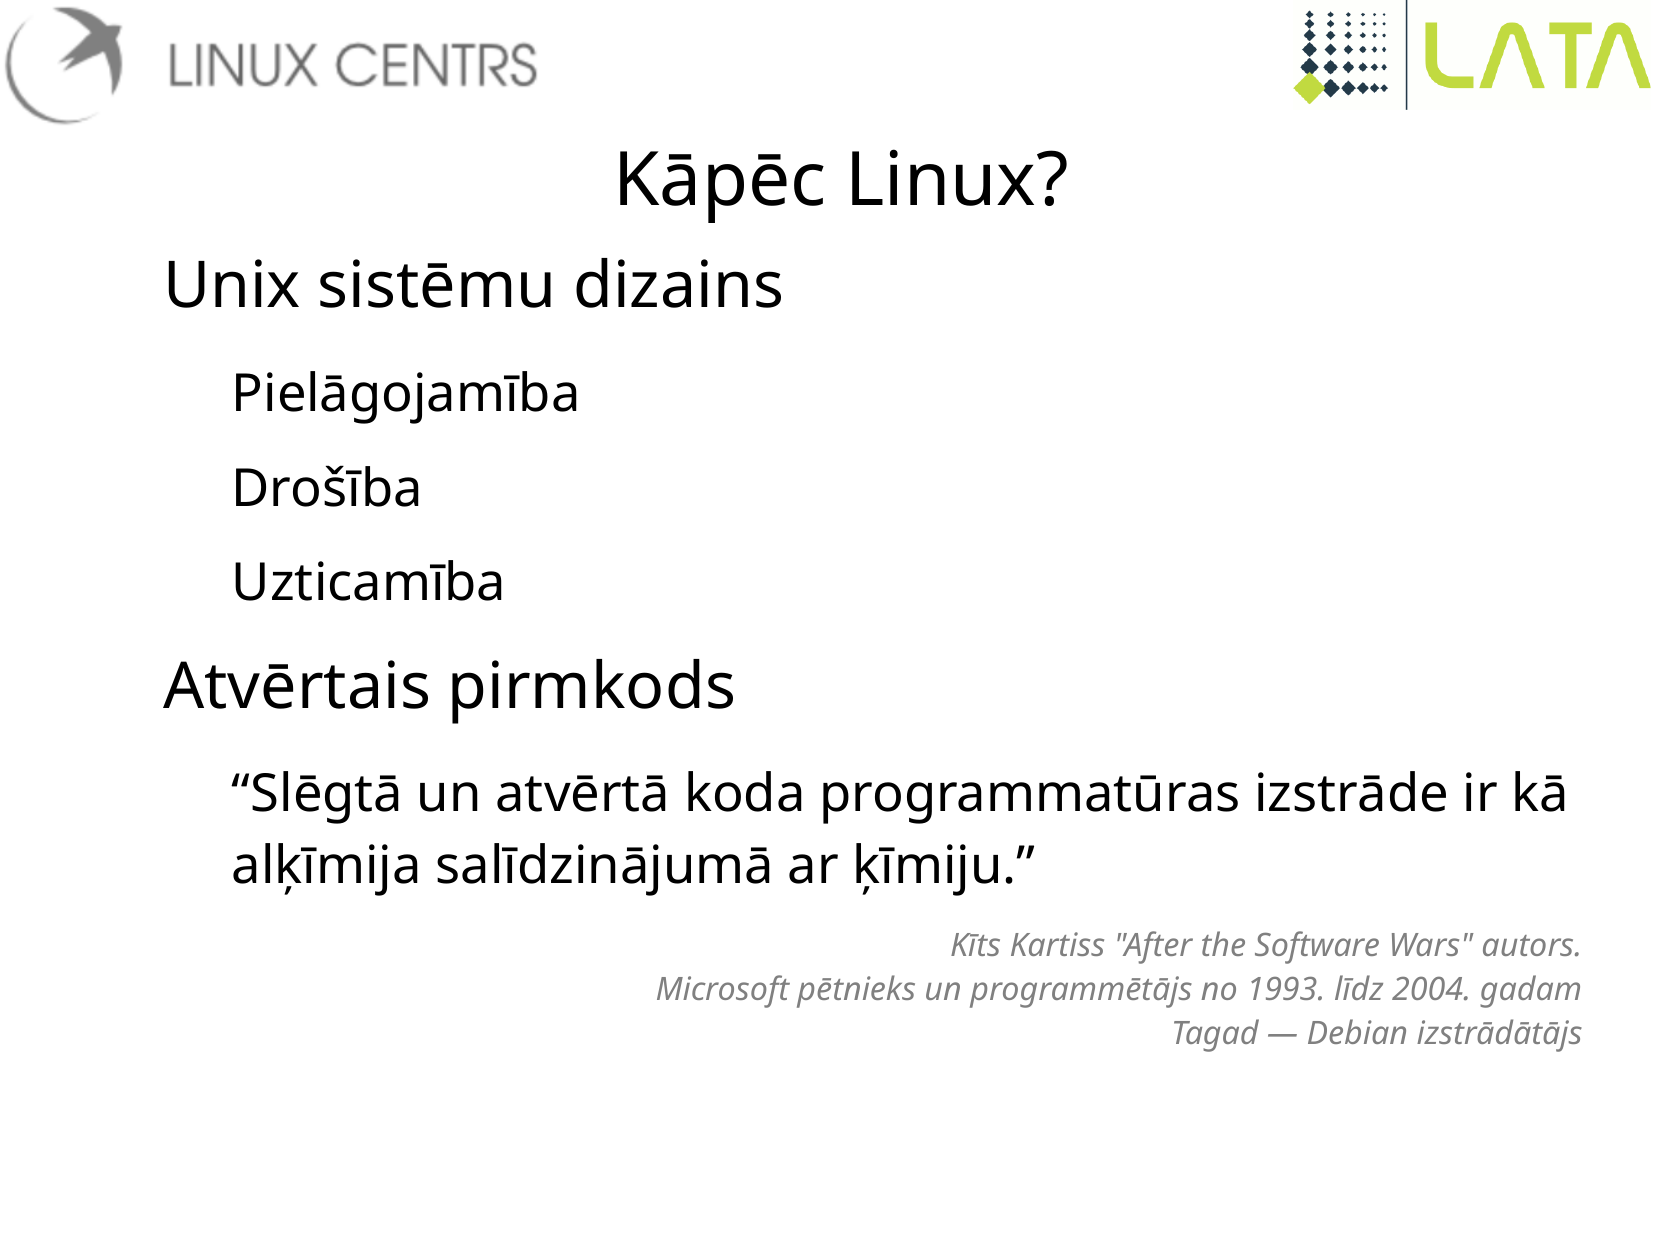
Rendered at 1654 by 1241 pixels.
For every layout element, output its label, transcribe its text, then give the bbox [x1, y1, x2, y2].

title Kāpēc Linux? [159, 118, 1524, 235]
picture [1293, 0, 1651, 110]
picture [0, 3, 556, 127]
list Unix sistēmu dizains Pielāgojamība Drošība Uzticamība Atvērtais pirmkods “Slēgtā un atvērtā koda programmatūras izstrāde ir kā alķīmija salīdzinājumā ar ķīmiju.” Kīts Kartiss "After the Software Wars" autors. Microsoft pētnieks un programmētājs no 1993. līdz 2004. gadam Tagad — Debian izstrādātājs [94, 238, 1583, 1058]
